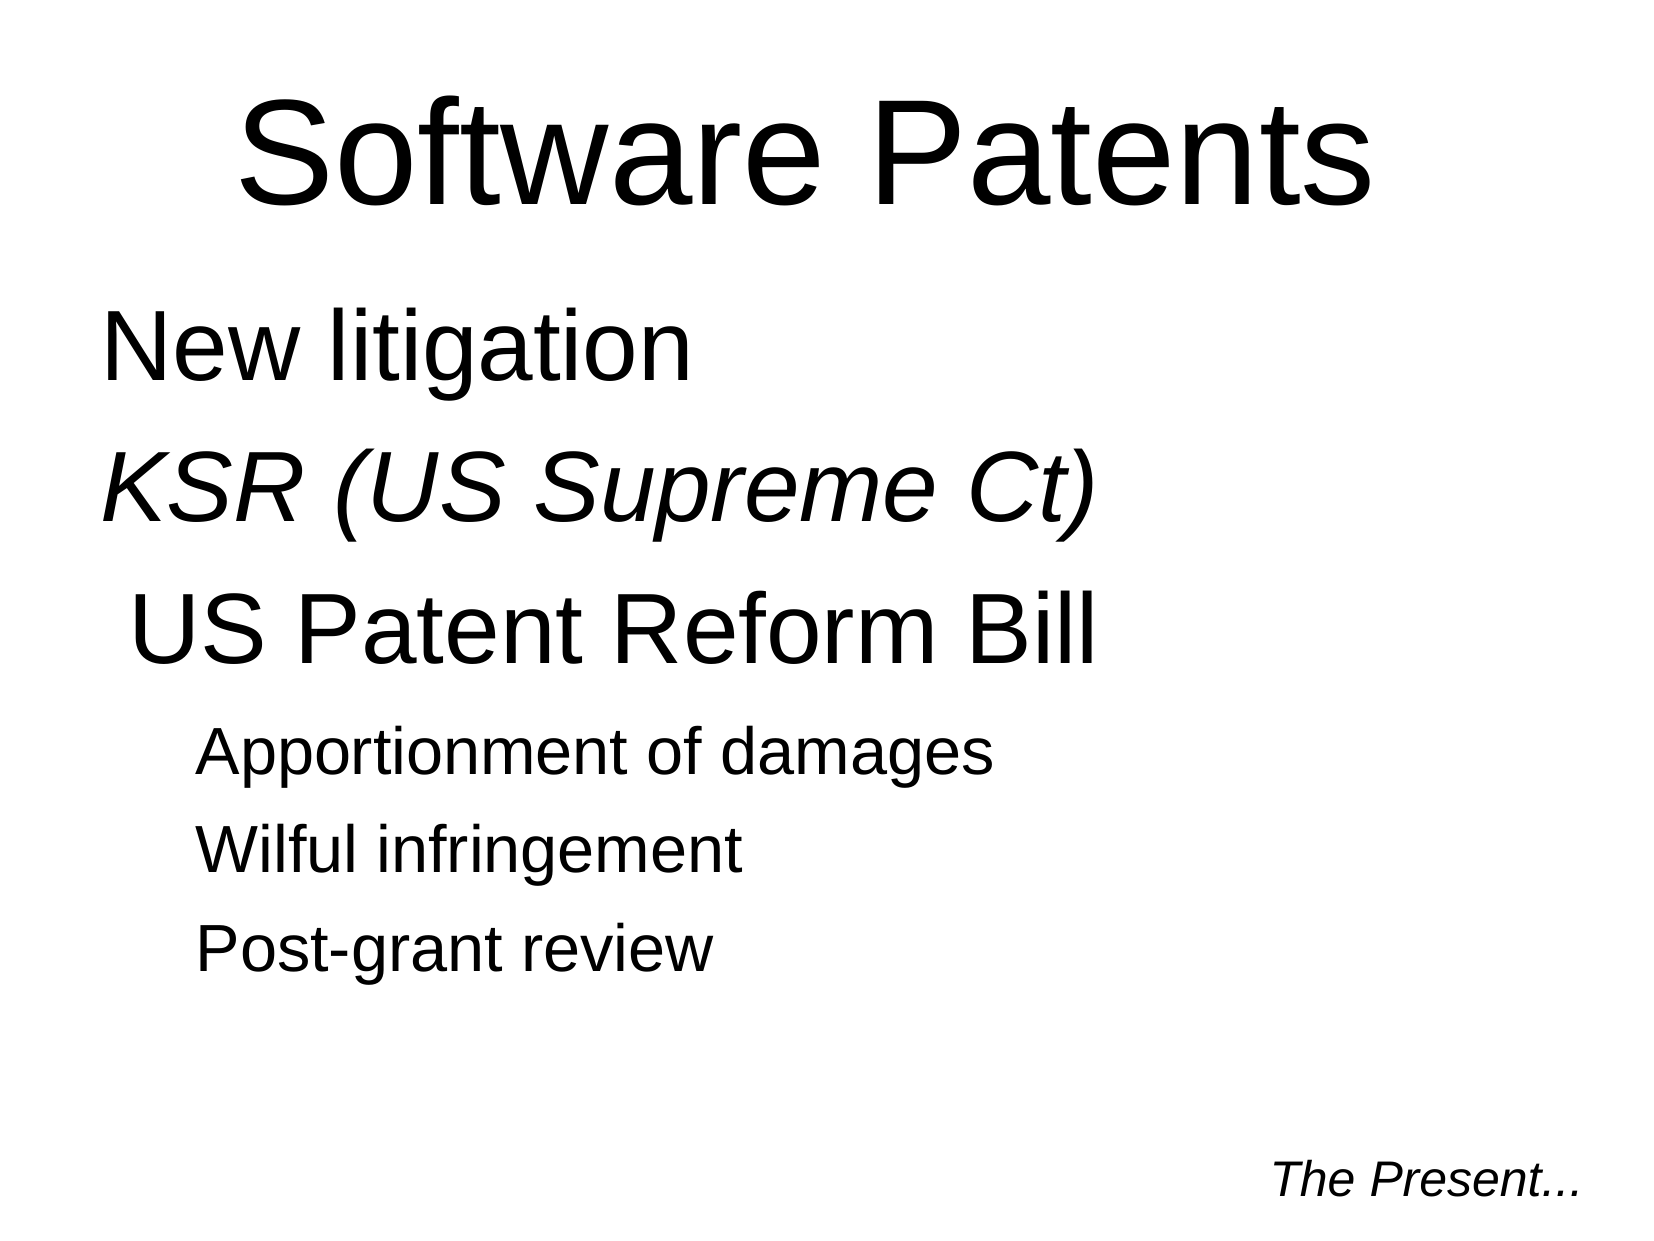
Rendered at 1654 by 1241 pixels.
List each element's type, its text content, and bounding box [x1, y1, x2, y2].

list New litigation KSR (US Supreme Ct) US Patent Reform Bill Apportionment of damages Wilful infringement Post-grant review [82, 290, 1571, 1109]
title Software Patents [82, 49, 1571, 257]
text_box The Present... [1269, 1151, 1577, 1208]
